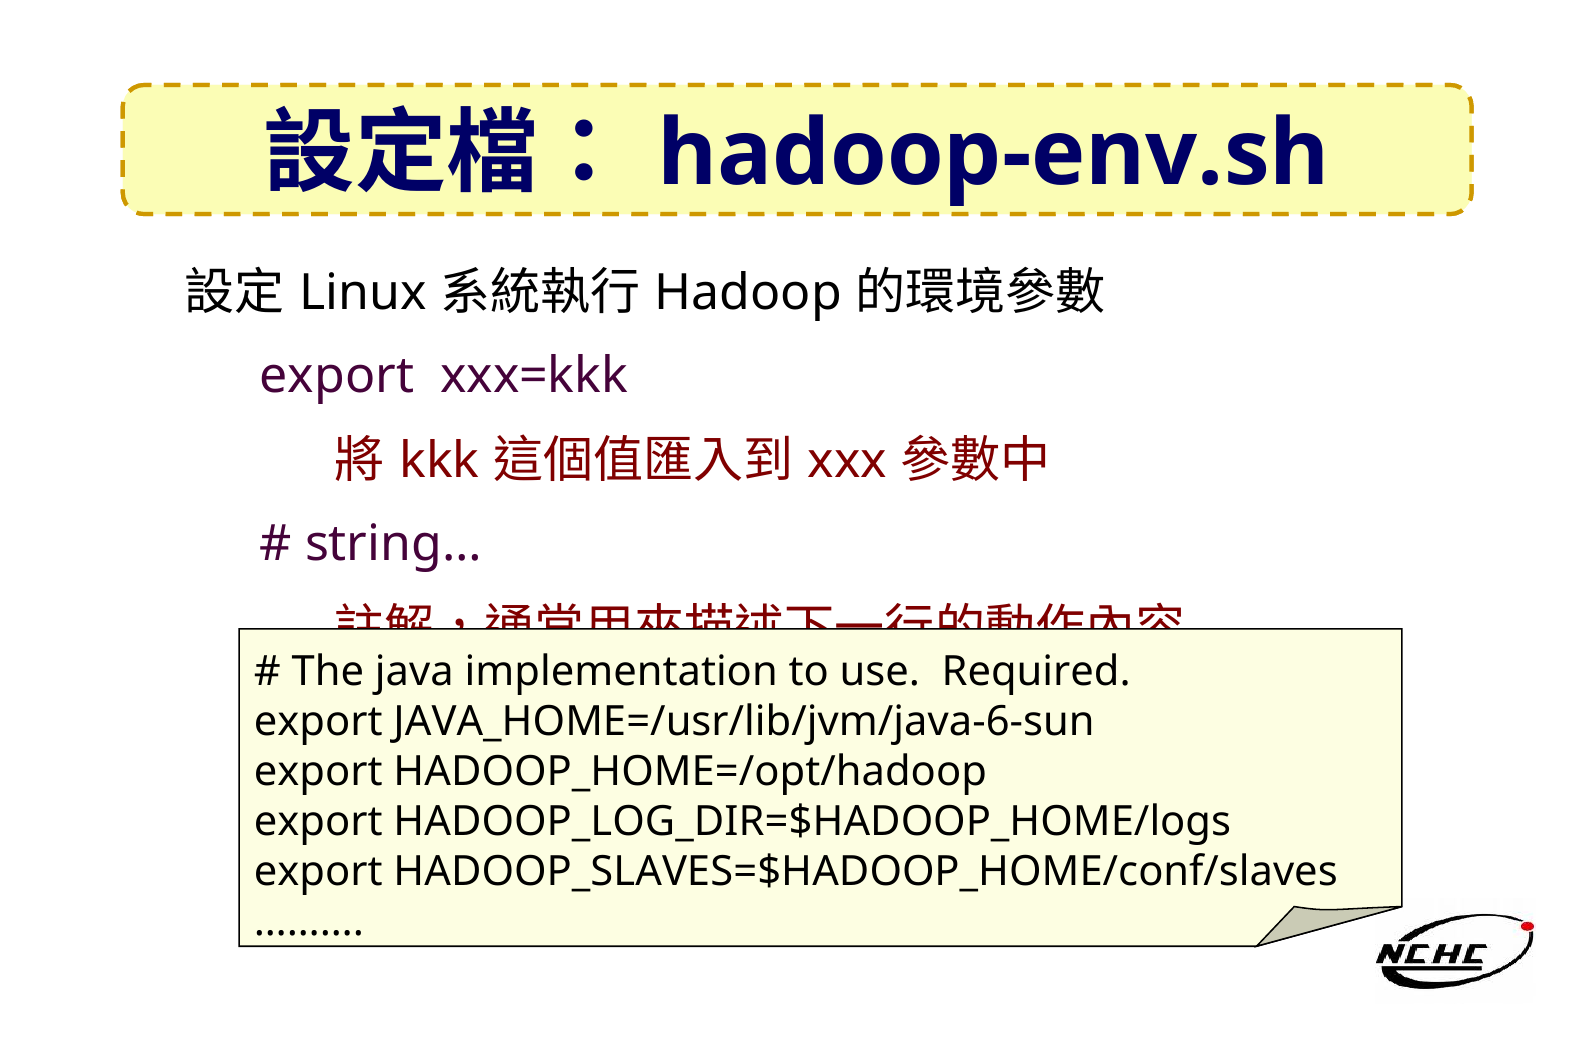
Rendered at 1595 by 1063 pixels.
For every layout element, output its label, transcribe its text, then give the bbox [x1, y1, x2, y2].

picture [1375, 898, 1536, 1004]
title 設定檔：hadoop-env.sh [169, 85, 1425, 205]
list 設定Linux系統執行Hadoop的環境參數 export xxx=kkk 將kkk這個值匯入到xxx參數中 # string… 註解，通常用來描述下一行的動作內容 [169, 243, 1425, 621]
text_box # The java implementation to use. Required. export JAVA_HOME=/usr/lib/jvm/java-6-sun export HADOOP_HOME=/opt/hadoop export HADOOP_LOG_DIR=$HADOOP_HOME/logs export HADOOP_SLAVES=$HADOOP_HOME/conf/slaves ………. [239, 628, 1402, 947]
